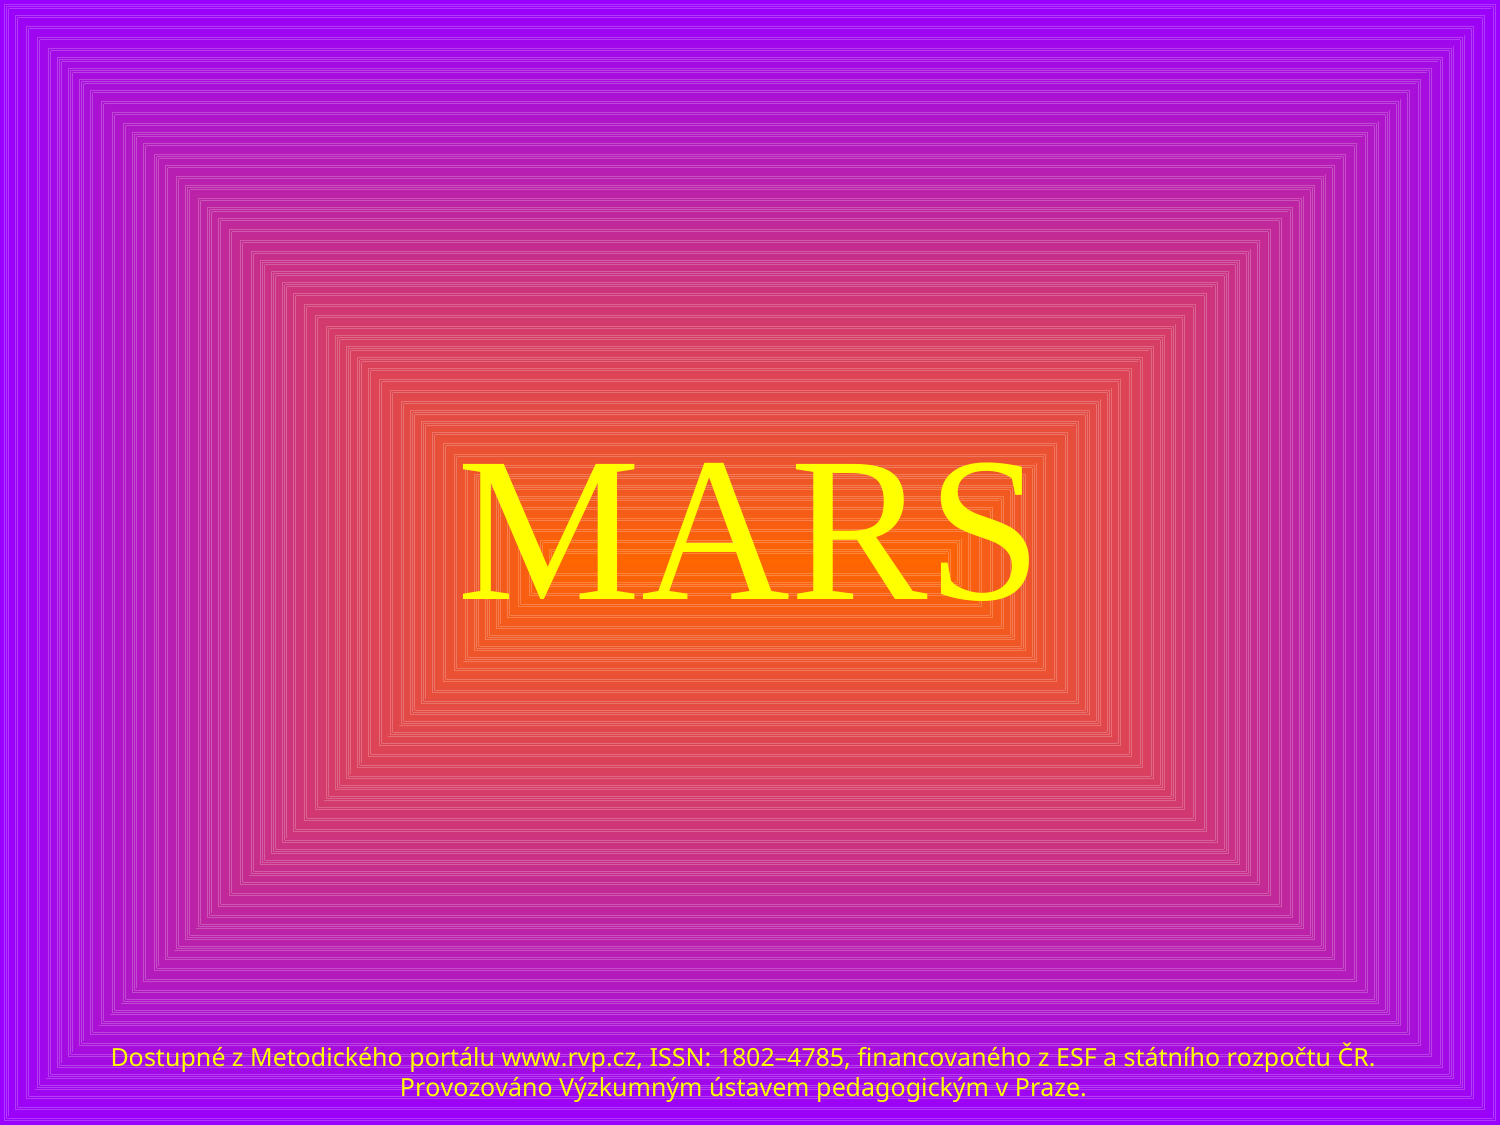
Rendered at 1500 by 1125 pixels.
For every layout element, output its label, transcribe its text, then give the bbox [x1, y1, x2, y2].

text_box MARS [0, 385, 1500, 649]
text_box Dostupné z Metodického portálu www.rvp.cz, ISSN: 1802–4785, financovaného z ESF a státního rozpočtu ČR. Provozováno Výzkumným ústavem pedagogickým v Praze. [35, 1041, 1454, 1102]
